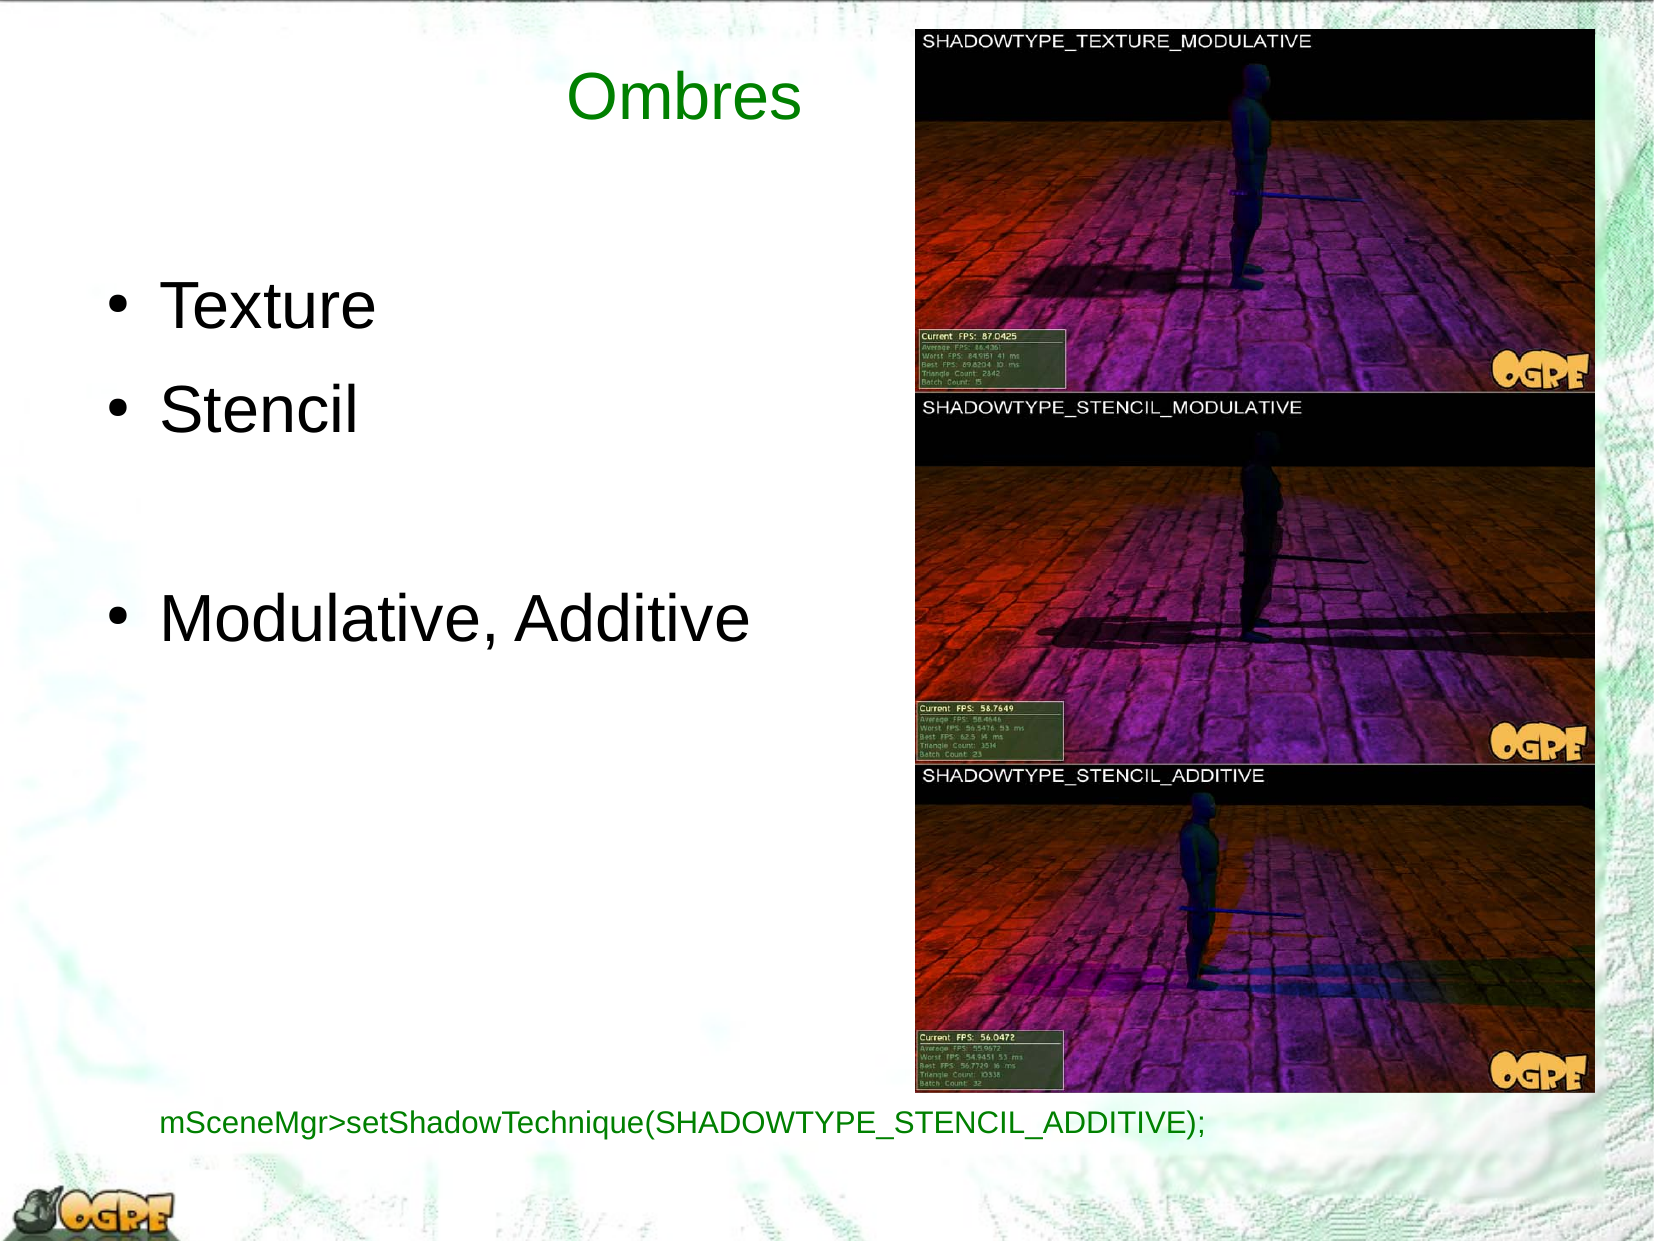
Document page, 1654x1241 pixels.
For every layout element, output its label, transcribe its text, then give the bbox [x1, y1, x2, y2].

picture [0, 0, 1654, 1241]
list Ombres Texture Stencil Modulative, Additive mSceneMgr>setShadowTechnique(SHADOWTYPE_STENCIL_ADDITIVE); [88, 59, 1211, 1140]
